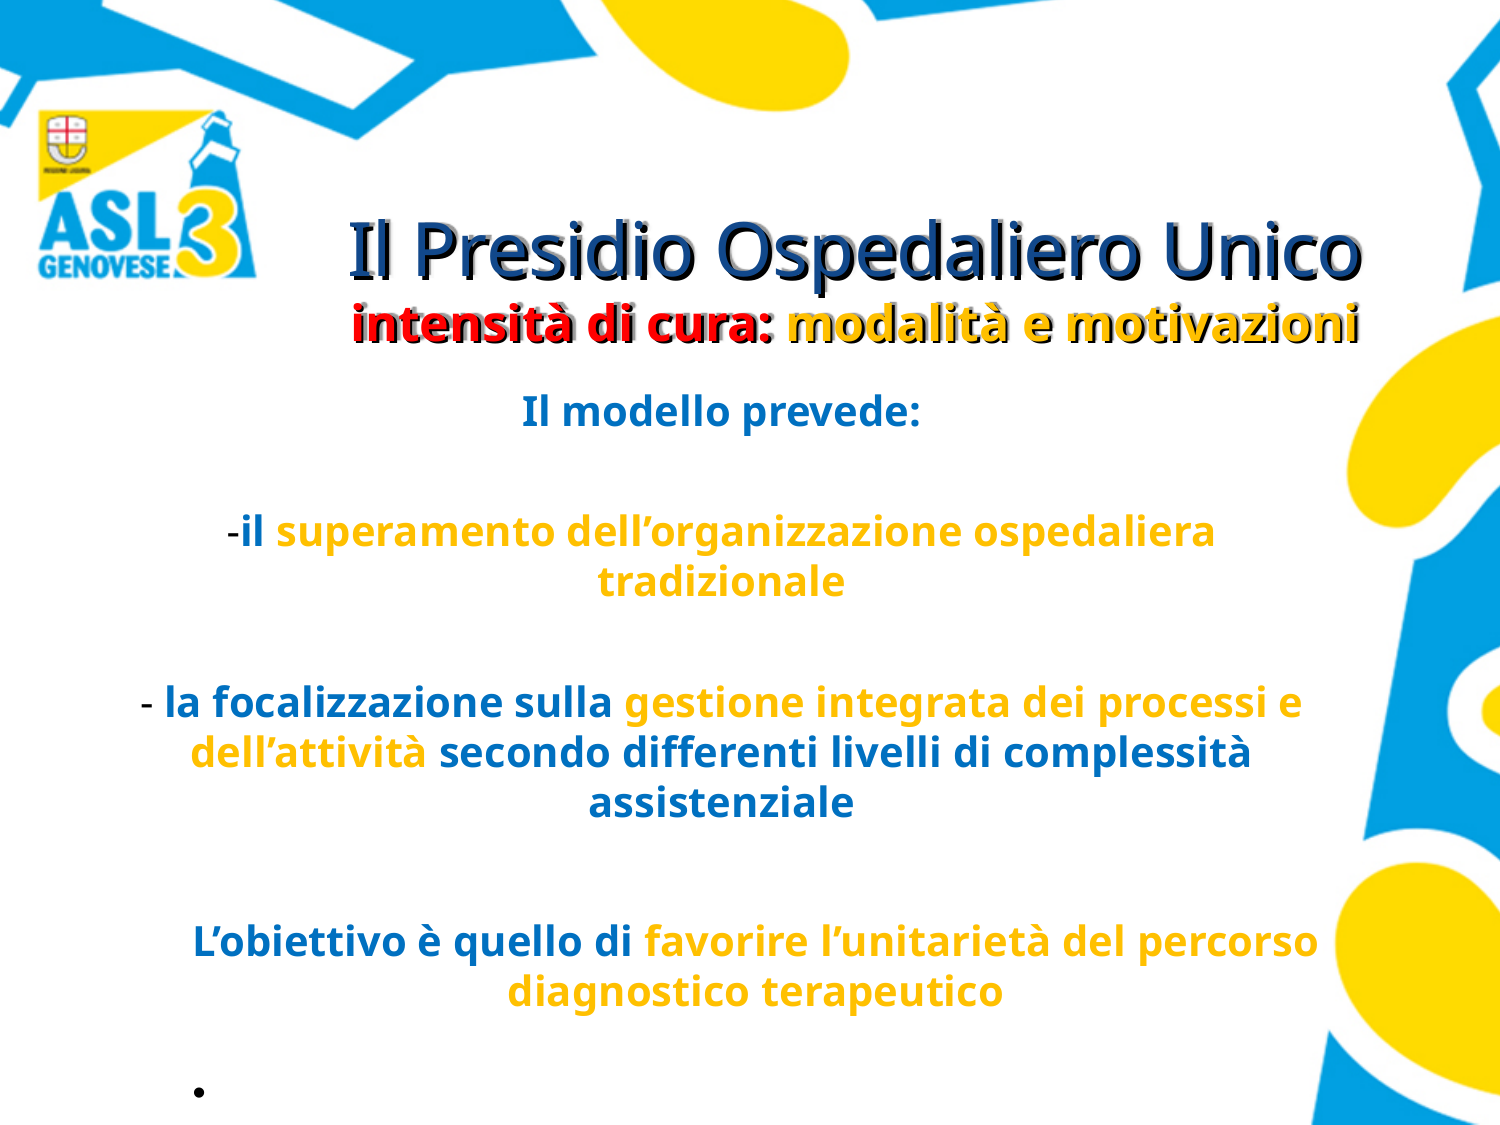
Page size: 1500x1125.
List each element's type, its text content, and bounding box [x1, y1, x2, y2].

text_box L’obiettivo è quello di favorire l’unitarietà del percorso diagnostico terapeutico [178, 863, 1365, 1123]
text_box Il modello prevede: il superamento dell’organizzazione ospedaliera tradizionale la focalizzazione sulla gestione integrata dei processi e dell’attività secondo differenti livelli di complessità assistenziale [125, 377, 1365, 879]
title Il Presidio Ospedaliero Unico intensità di cura: modalità e motivazioni [242, 121, 1467, 327]
subtitle [116, 857, 1388, 1125]
